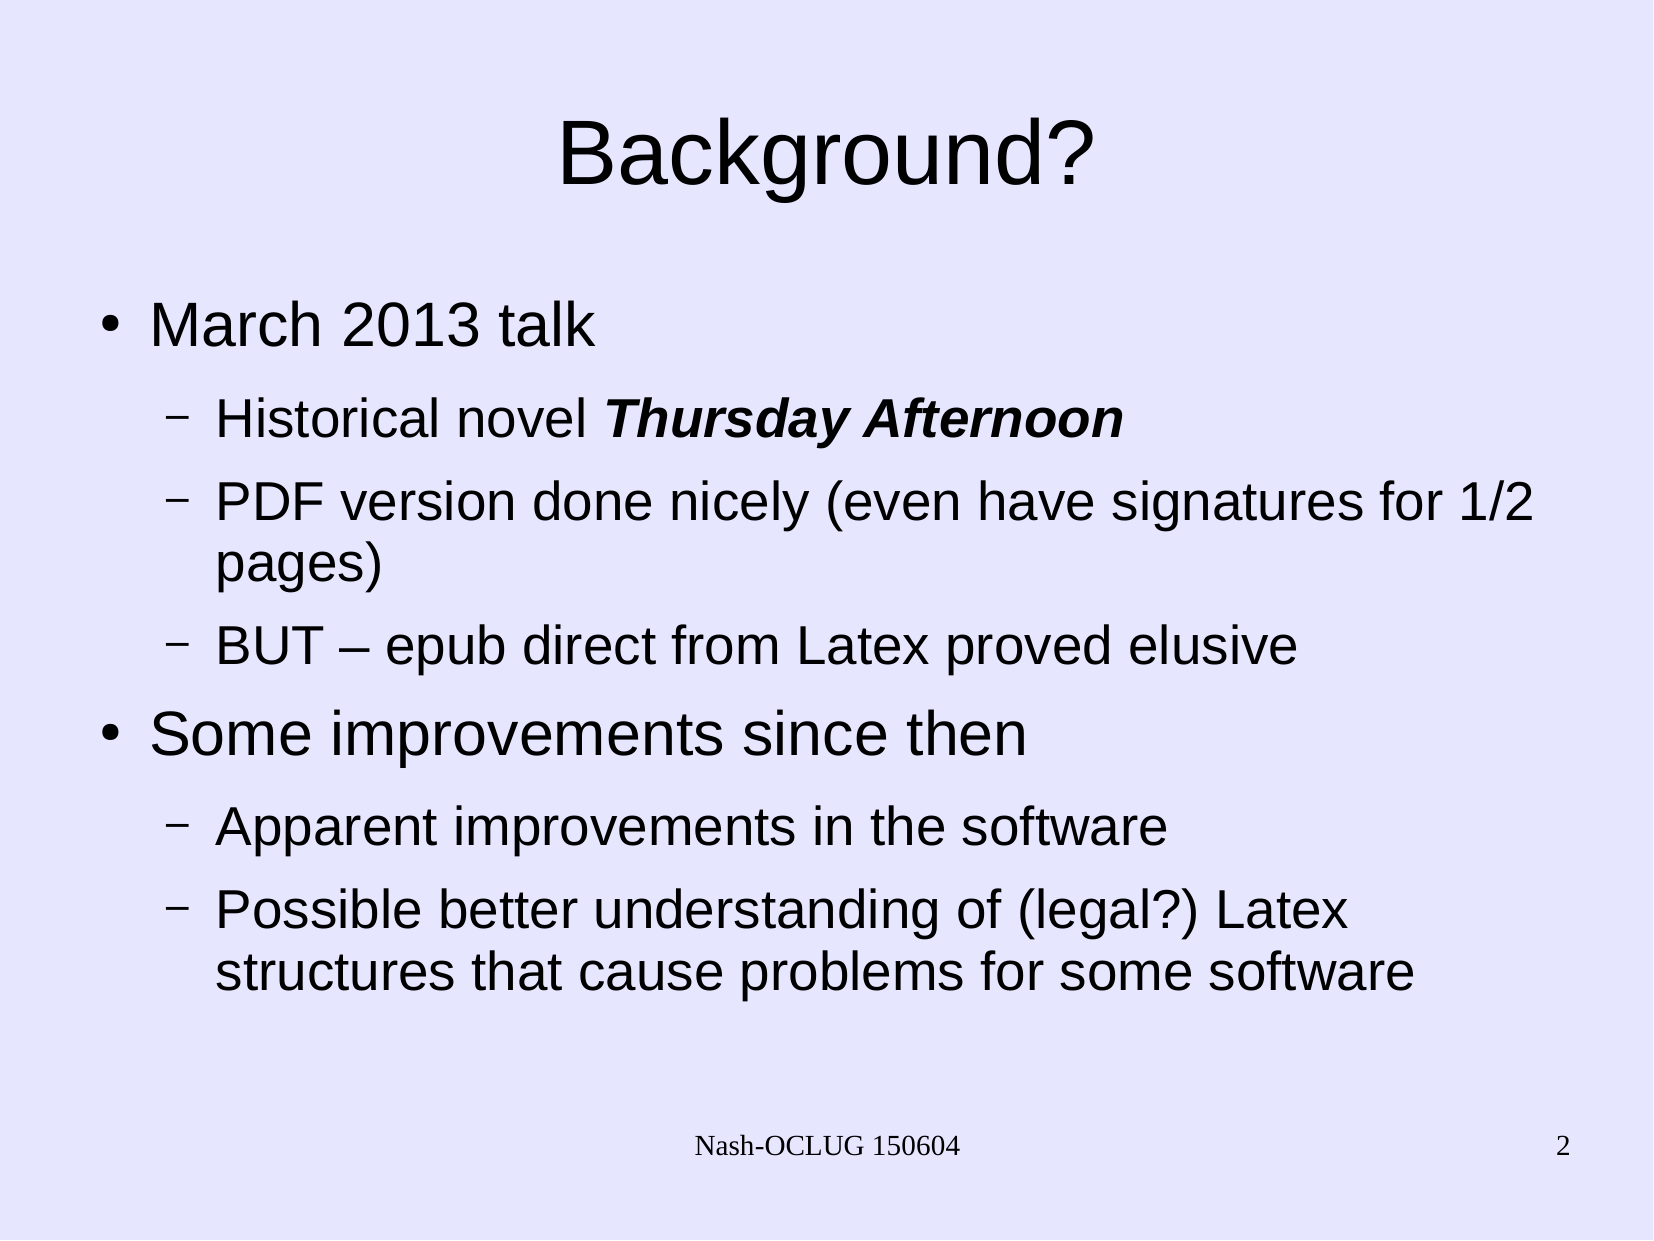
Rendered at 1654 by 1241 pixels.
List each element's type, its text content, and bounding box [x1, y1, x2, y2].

title Background? [82, 49, 1571, 257]
list March 2013 talk Historical novel Thursday Afternoon PDF version done nicely (even have signatures for 1/2 pages) BUT – epub direct from Latex proved elusive Some improvements since then Apparent improvements in the software Possible better understanding of (legal?) Latex structures that cause problems for some software [82, 290, 1538, 1010]
